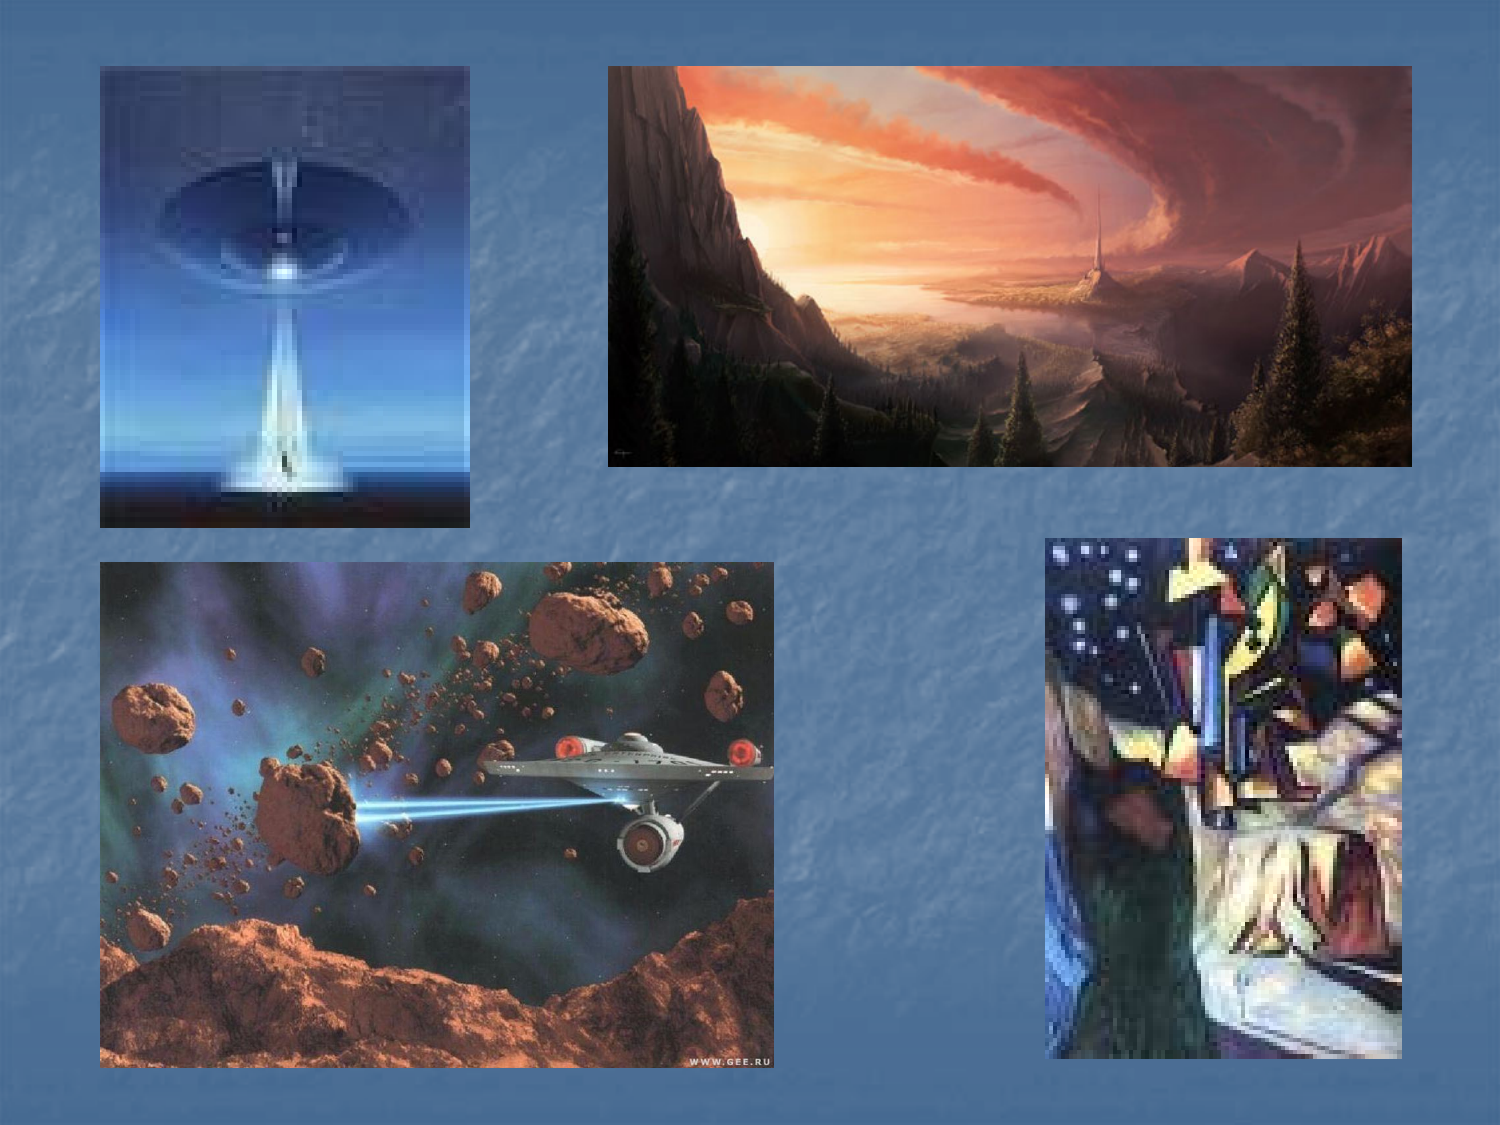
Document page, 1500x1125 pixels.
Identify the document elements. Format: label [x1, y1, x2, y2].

picture [1045, 538, 1402, 1059]
picture [608, 66, 1412, 467]
picture [100, 562, 774, 1068]
picture [100, 66, 470, 528]
